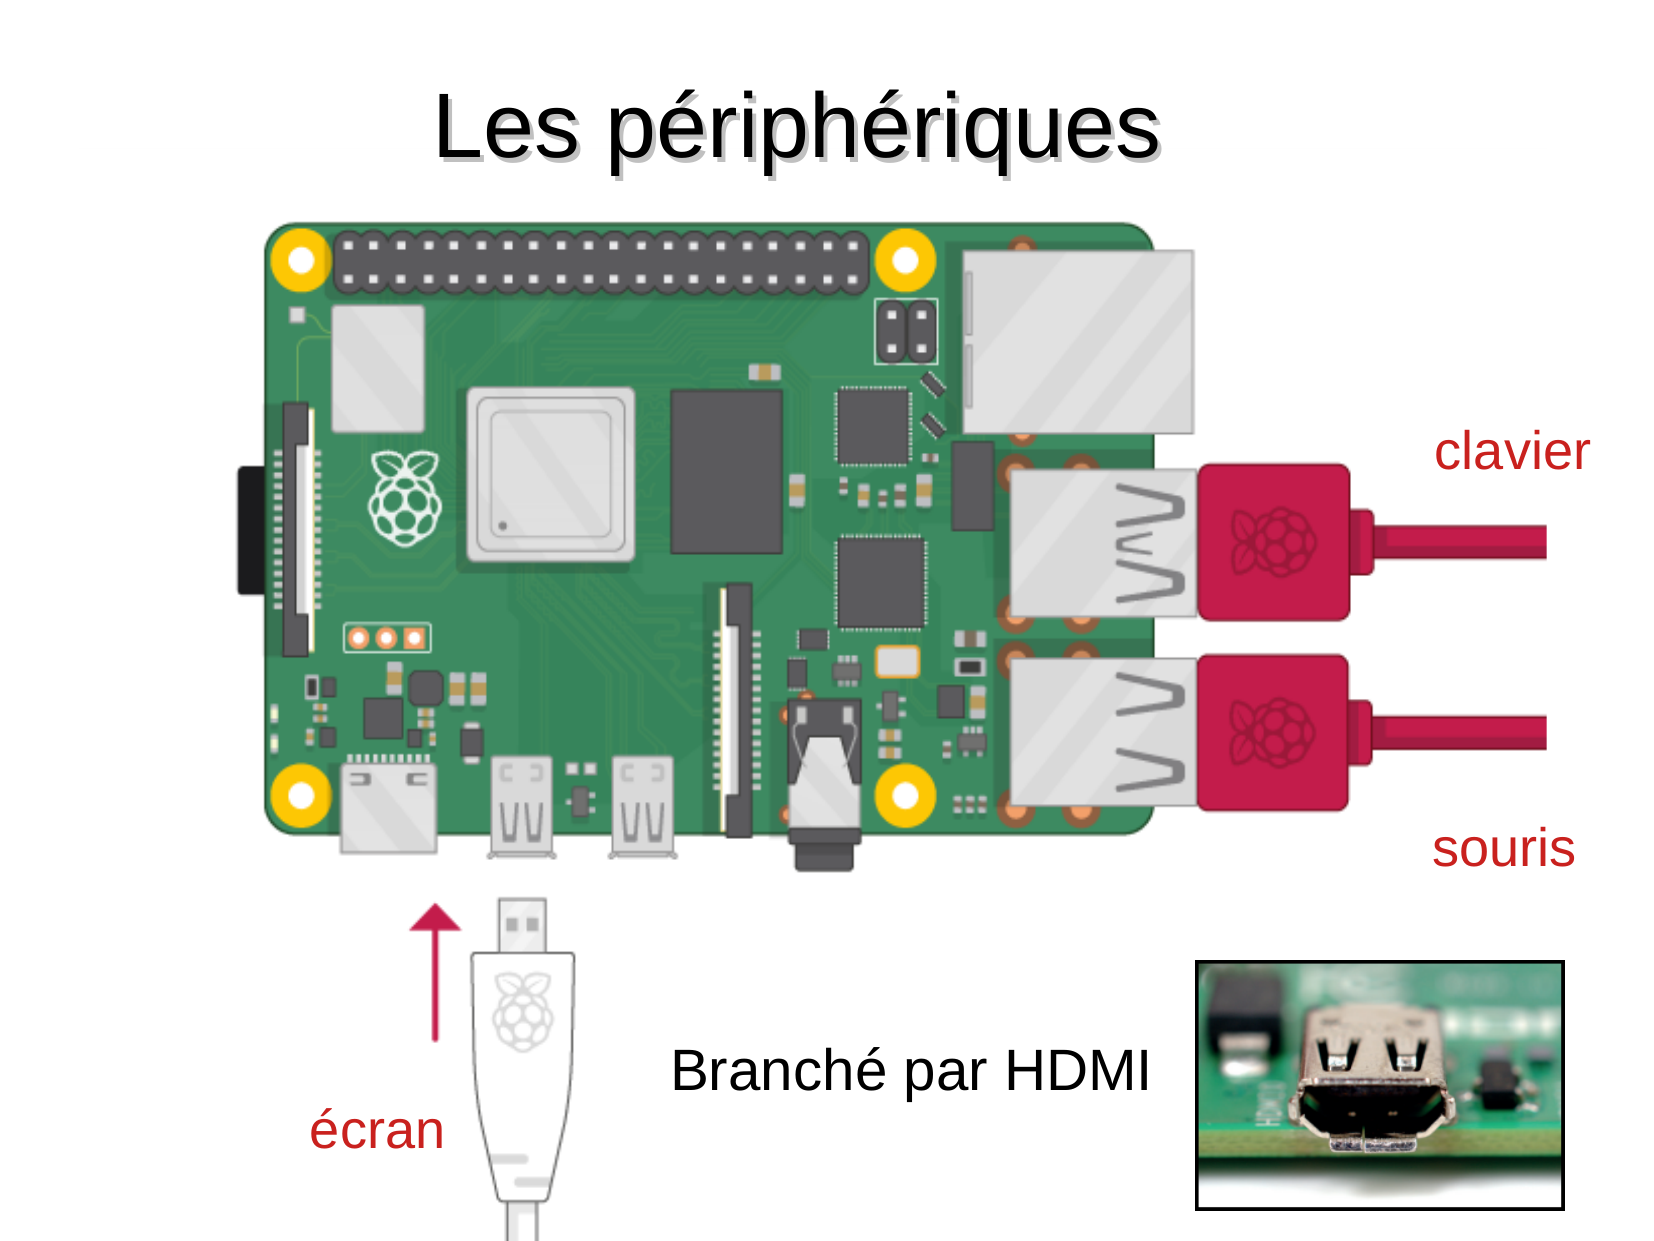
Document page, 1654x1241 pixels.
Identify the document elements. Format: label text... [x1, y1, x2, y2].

text_box clavier [1419, 413, 1607, 489]
text_box souris [1417, 810, 1592, 886]
picture [79, 147, 1565, 1241]
text_box Branché par HDMI [620, 1030, 1195, 1123]
text_box écran [295, 1092, 461, 1168]
title Les périphériques [177, 0, 1418, 281]
